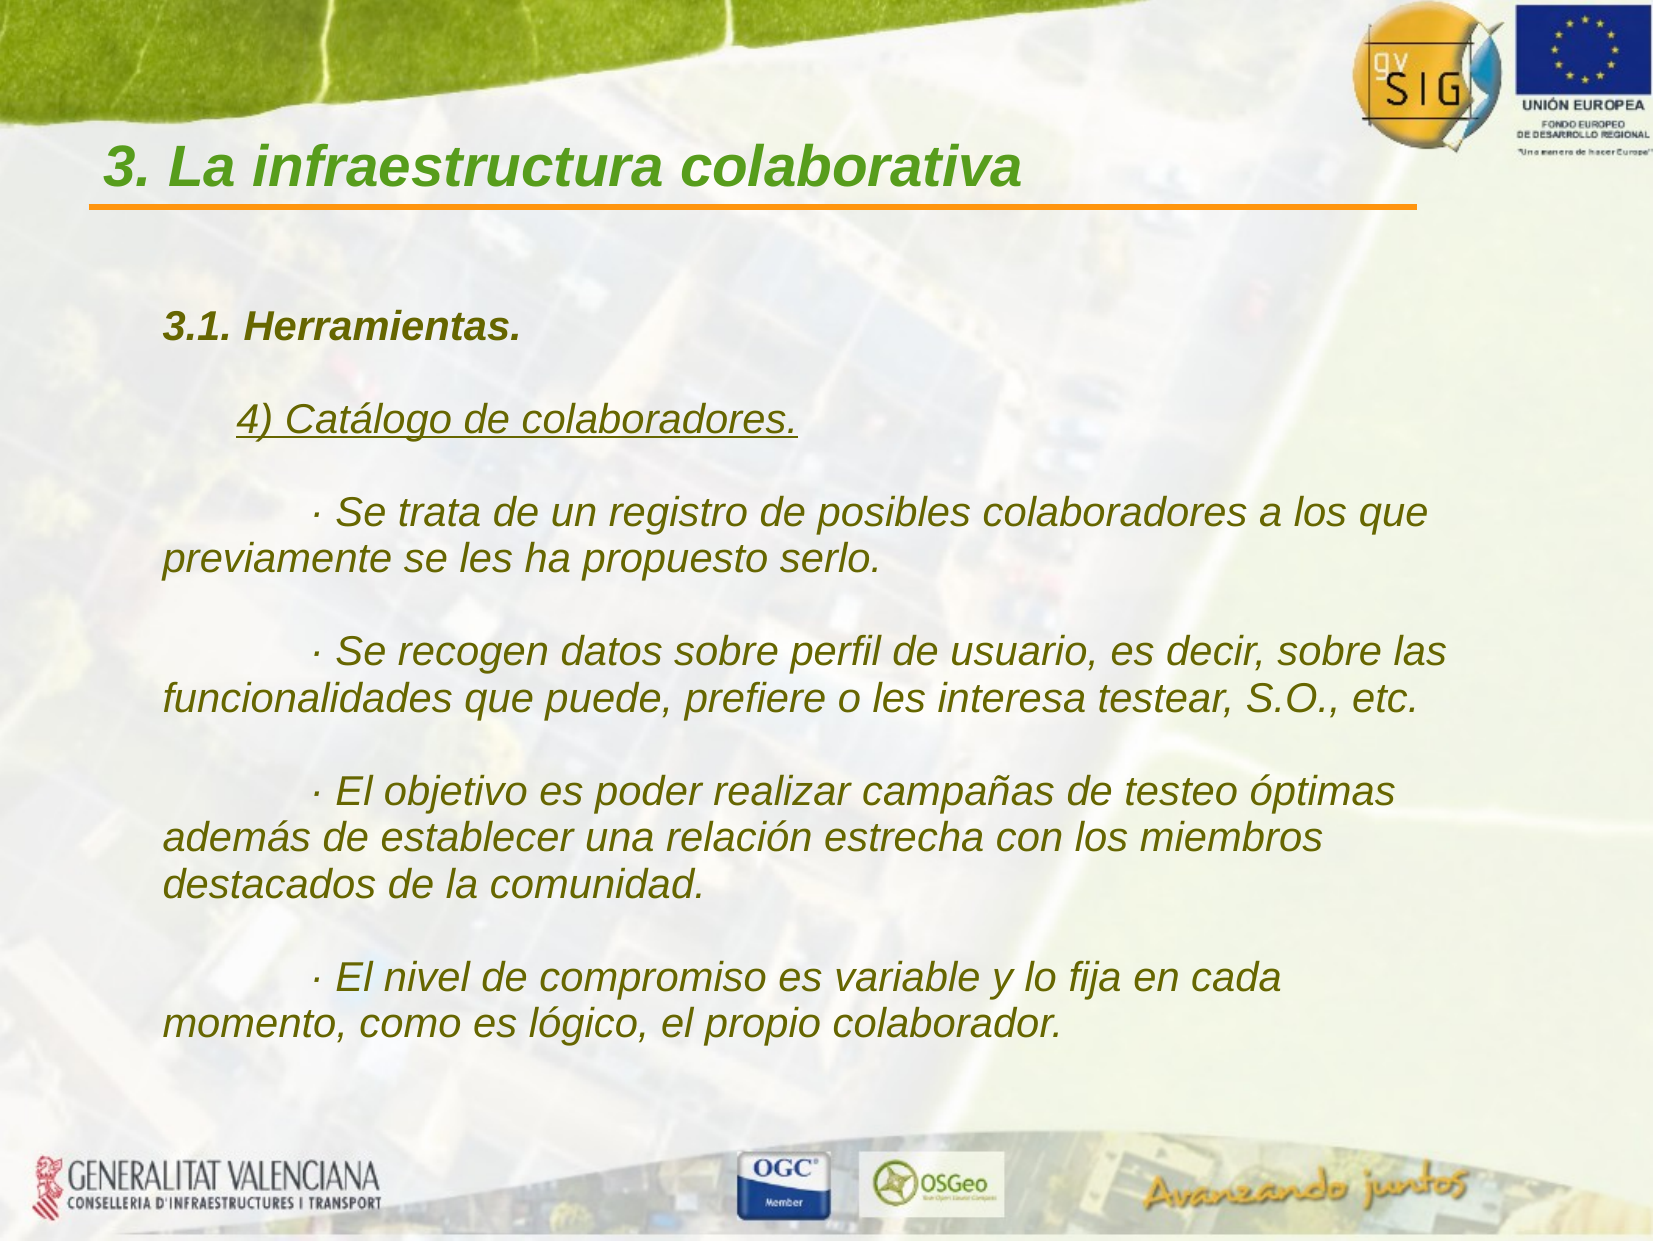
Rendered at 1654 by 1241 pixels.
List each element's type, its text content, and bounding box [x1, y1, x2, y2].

text_box 3. La infraestructura colaborativa [88, 126, 1418, 215]
picture [0, 0, 1653, 1241]
text_box 3.1. Herramientas. 4) Catálogo de colaboradores. · Se trata de un registro de posibles colaboradores a los que previamente se les ha propuesto serlo. · Se recogen datos sobre perfil de usuario, es decir, sobre las funcionalidades que puede, prefiere o les interesa testear, S.O., etc. · El objetivo es poder realizar campañas de testeo óptimas además de establecer una relación estrecha con los miembros destacados de la comunidad. · El nivel de compromiso es variable y lo fija en cada momento, como es lógico, el propio colaborador. [147, 295, 1477, 1158]
